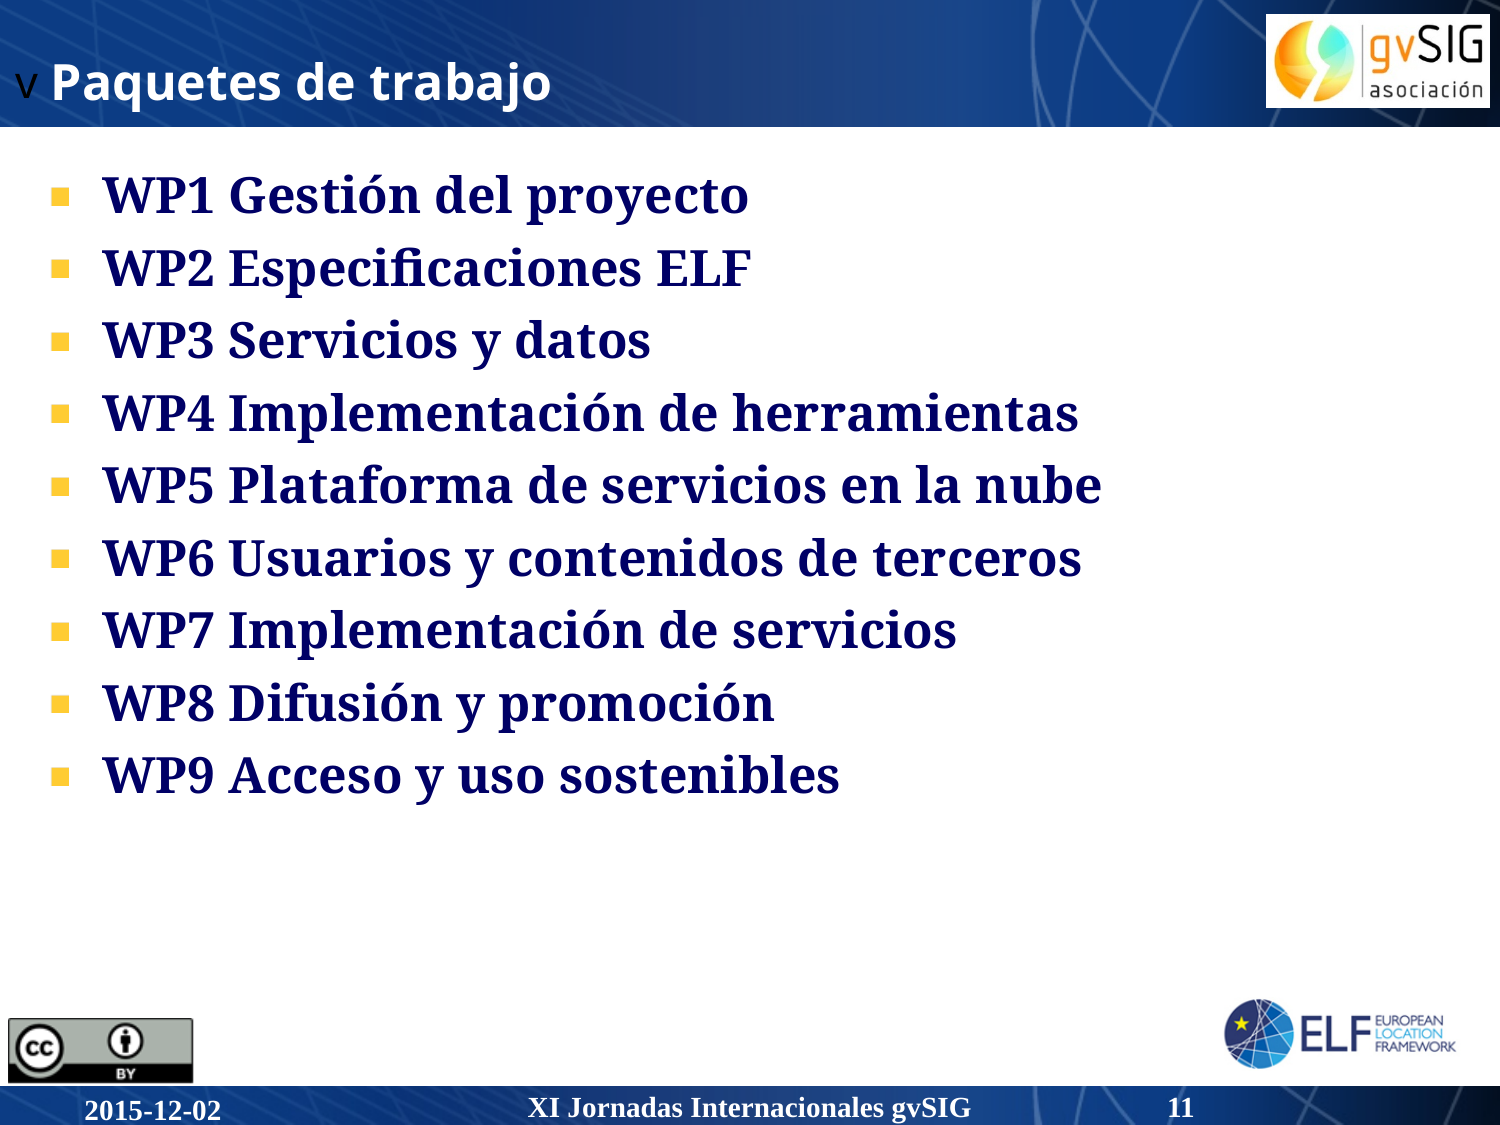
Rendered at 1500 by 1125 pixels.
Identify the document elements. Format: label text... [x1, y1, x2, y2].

title Paquetes de trabajo [0, 43, 1276, 107]
list WP1 Gestión del proyecto WP2 Especificaciones ELF WP3 Servicios y datos WP4 Implementación de herramientas WP5 Plataforma de servicios en la nube WP6 Usuarios y contenidos de terceros WP7 Implementación de servicios WP8 Difusión y promoción WP9 Acceso y uso sostenibles [31, 156, 1465, 973]
